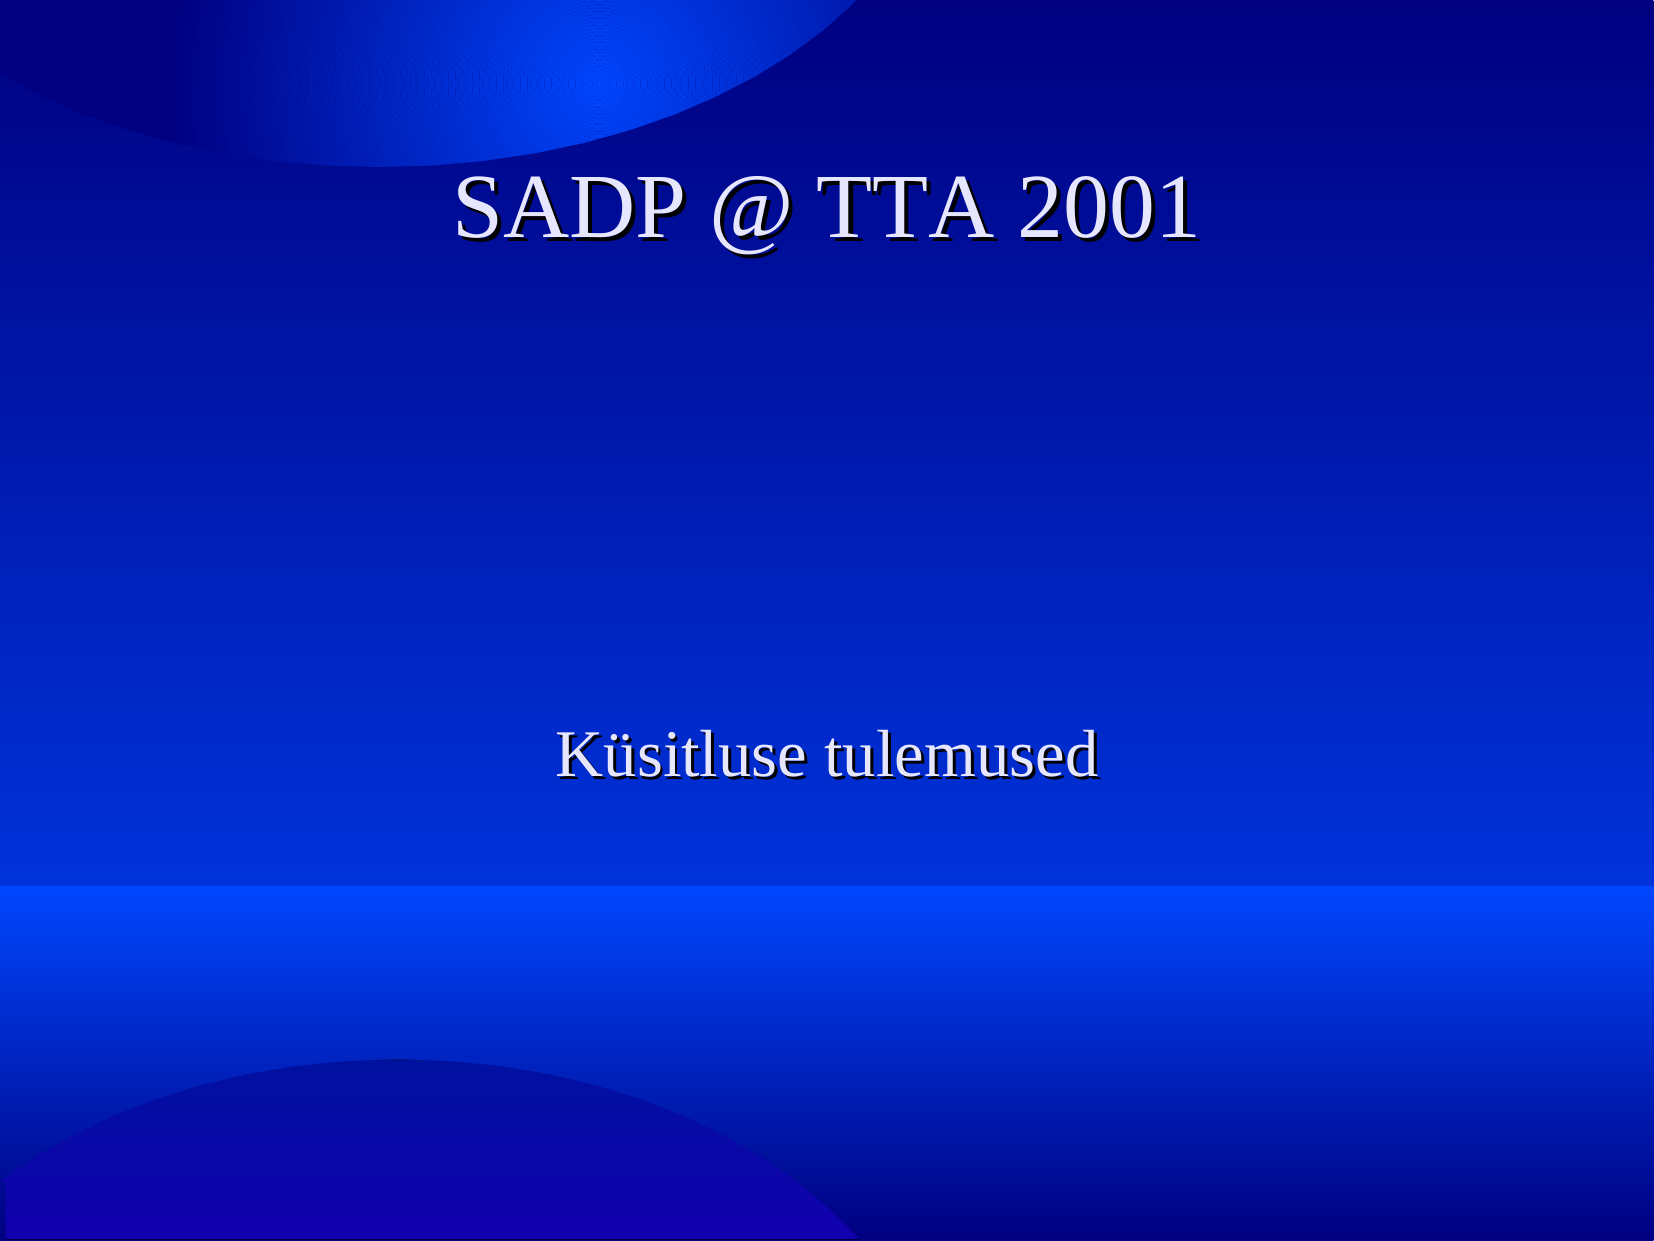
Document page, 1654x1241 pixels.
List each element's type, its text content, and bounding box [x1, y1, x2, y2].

subtitle Küsitluse tulemused [121, 352, 1534, 1156]
title SADP @ TTA 2001 [121, 110, 1534, 303]
